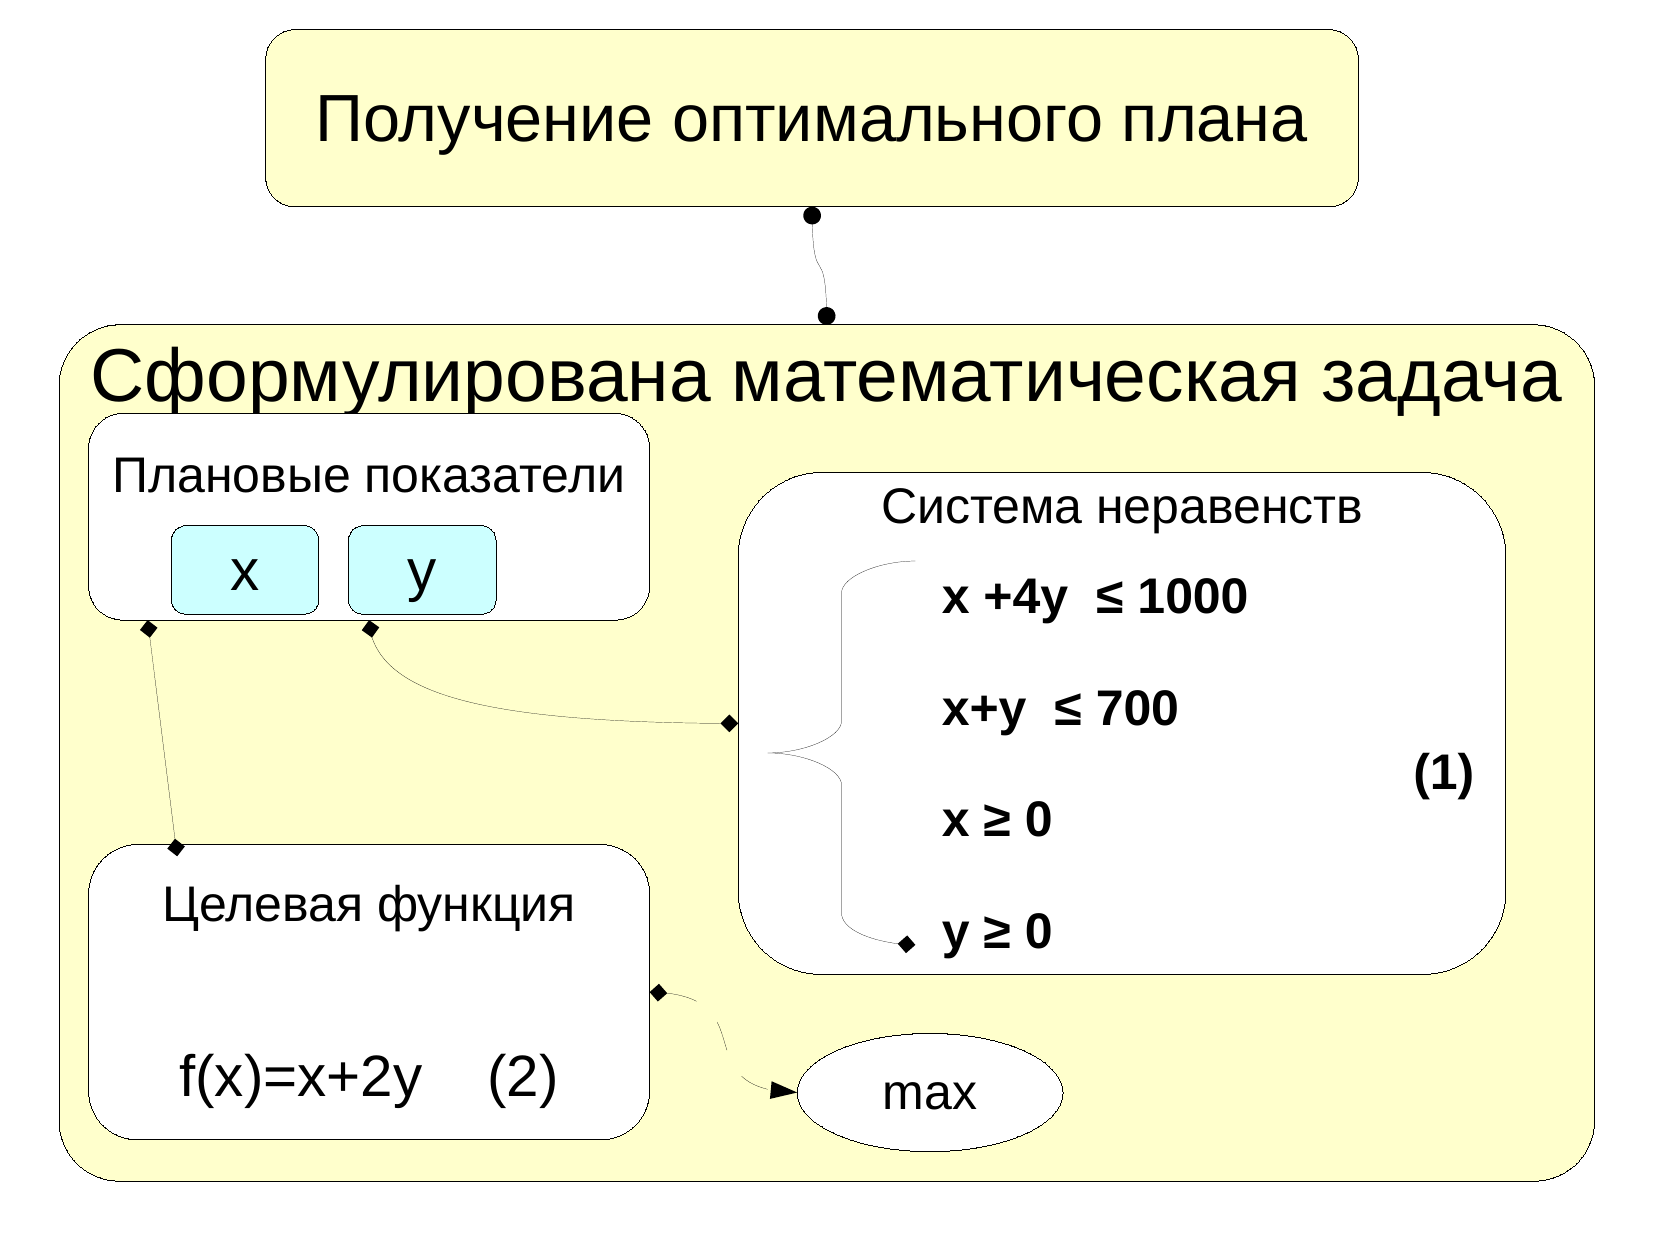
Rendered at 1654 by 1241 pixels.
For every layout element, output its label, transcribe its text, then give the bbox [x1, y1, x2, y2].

text_box x [171, 525, 319, 615]
text_box Сформулирована математическая задача [59, 324, 1595, 1182]
text_box Система неравенств (1) [738, 472, 1506, 975]
text_box Получение оптимального плана [265, 29, 1359, 207]
text_box x +4y ≤ 1000 x+y ≤ 700 x ≥ 0 y ≥ 0 [927, 561, 1430, 975]
text_box y [348, 525, 497, 615]
text_box Целевая функция f(x)=x+2y (2) [88, 844, 650, 1140]
text_box Плановые показатели [88, 413, 650, 621]
text_box max [797, 1033, 1064, 1152]
